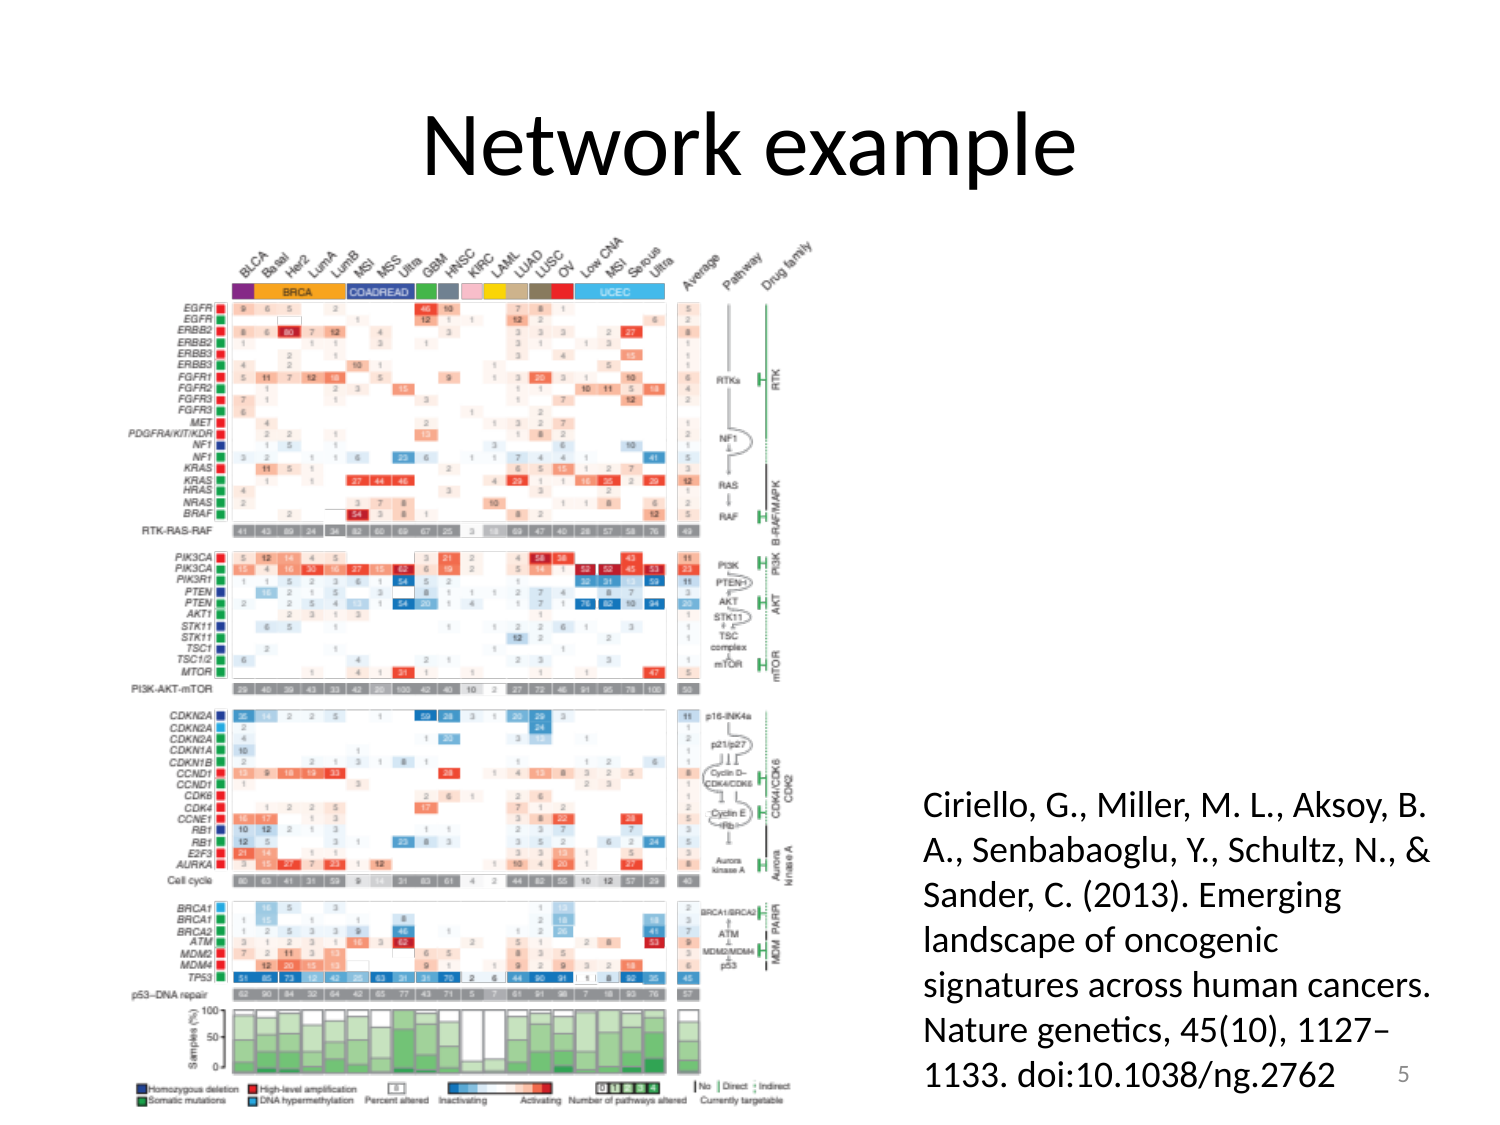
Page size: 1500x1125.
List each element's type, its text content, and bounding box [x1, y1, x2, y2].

slide_number <number> [1074, 1042, 1425, 1103]
picture [105, 232, 835, 1118]
title Network example [75, 45, 1425, 233]
text_box Ciriello, G., Miller, M. L., Aksoy, B. A., Senbabaoglu, Y., Schultz, N., & Sander, C. (2013). Emerging landscape of oncogenic signatures across human cancers. Nature genetics, 45(10), 1127–1133. doi:10.1038/ng.2762 [908, 772, 1456, 1102]
